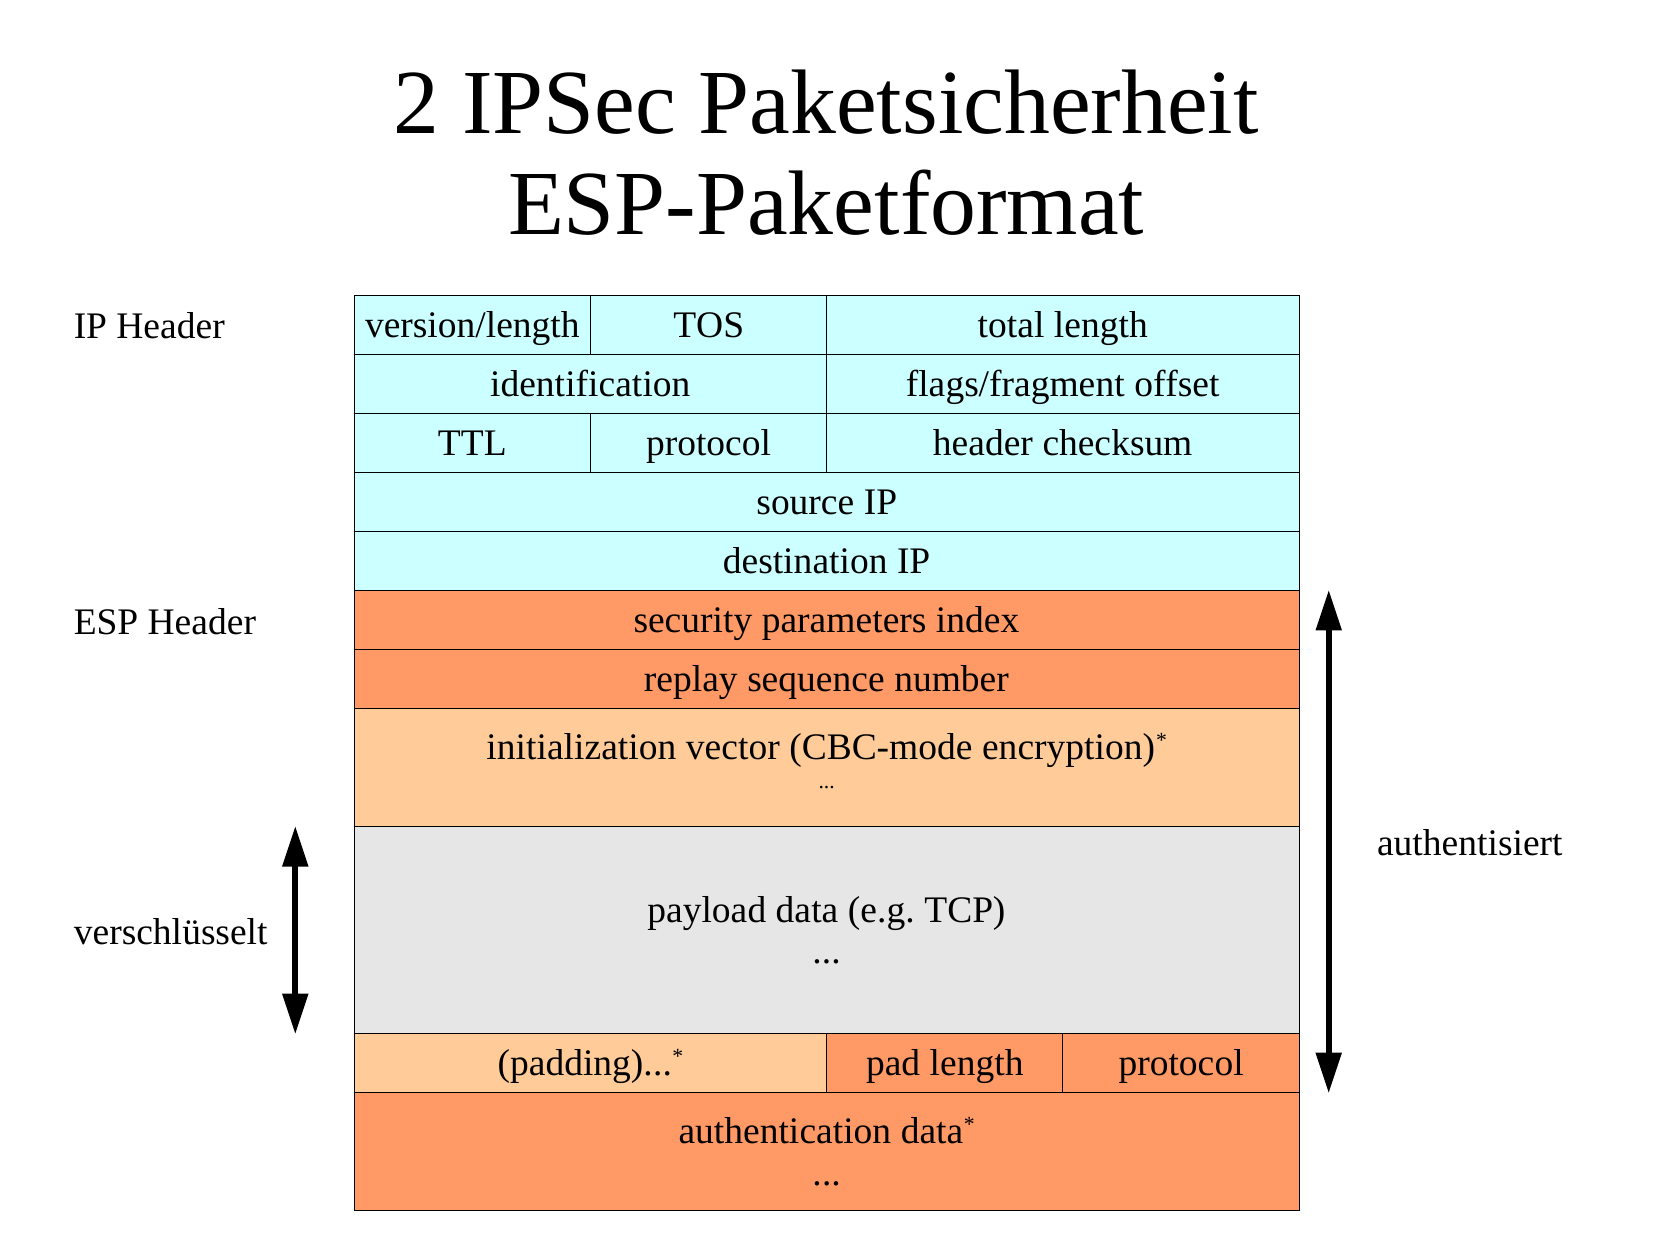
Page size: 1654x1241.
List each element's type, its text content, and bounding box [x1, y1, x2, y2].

title 2 IPSec Paketsicherheit ESP-Paketformat [82, 49, 1571, 257]
text_box (padding)...* [354, 1033, 826, 1093]
text_box identification [354, 354, 826, 413]
text_box replay sequence number [354, 649, 1300, 708]
text_box initialization vector (CBC-mode encryption)* ... [354, 708, 1300, 827]
text_box pad length [826, 1033, 1062, 1093]
text_box verschlüsselt [61, 888, 281, 975]
text_box destination IP [354, 531, 1300, 590]
text_box source IP [354, 472, 1300, 531]
text_box ESP Header [59, 593, 325, 650]
text_box total length [826, 295, 1300, 354]
text_box TOS [590, 295, 826, 354]
text_box IP Header [59, 297, 325, 355]
text_box payload data (e.g. TCP) ... [354, 827, 1300, 1033]
text_box protocol [590, 413, 826, 472]
text_box security parameters index [354, 590, 1300, 649]
text_box header checksum [826, 413, 1300, 472]
text_box protocol [1062, 1033, 1300, 1093]
text_box version/length [354, 295, 590, 354]
text_box flags/fragment offset [826, 354, 1300, 413]
text_box authentication data* ... [354, 1093, 1300, 1211]
text_box authentisiert [1364, 593, 1577, 1093]
text_box TTL [354, 413, 590, 472]
